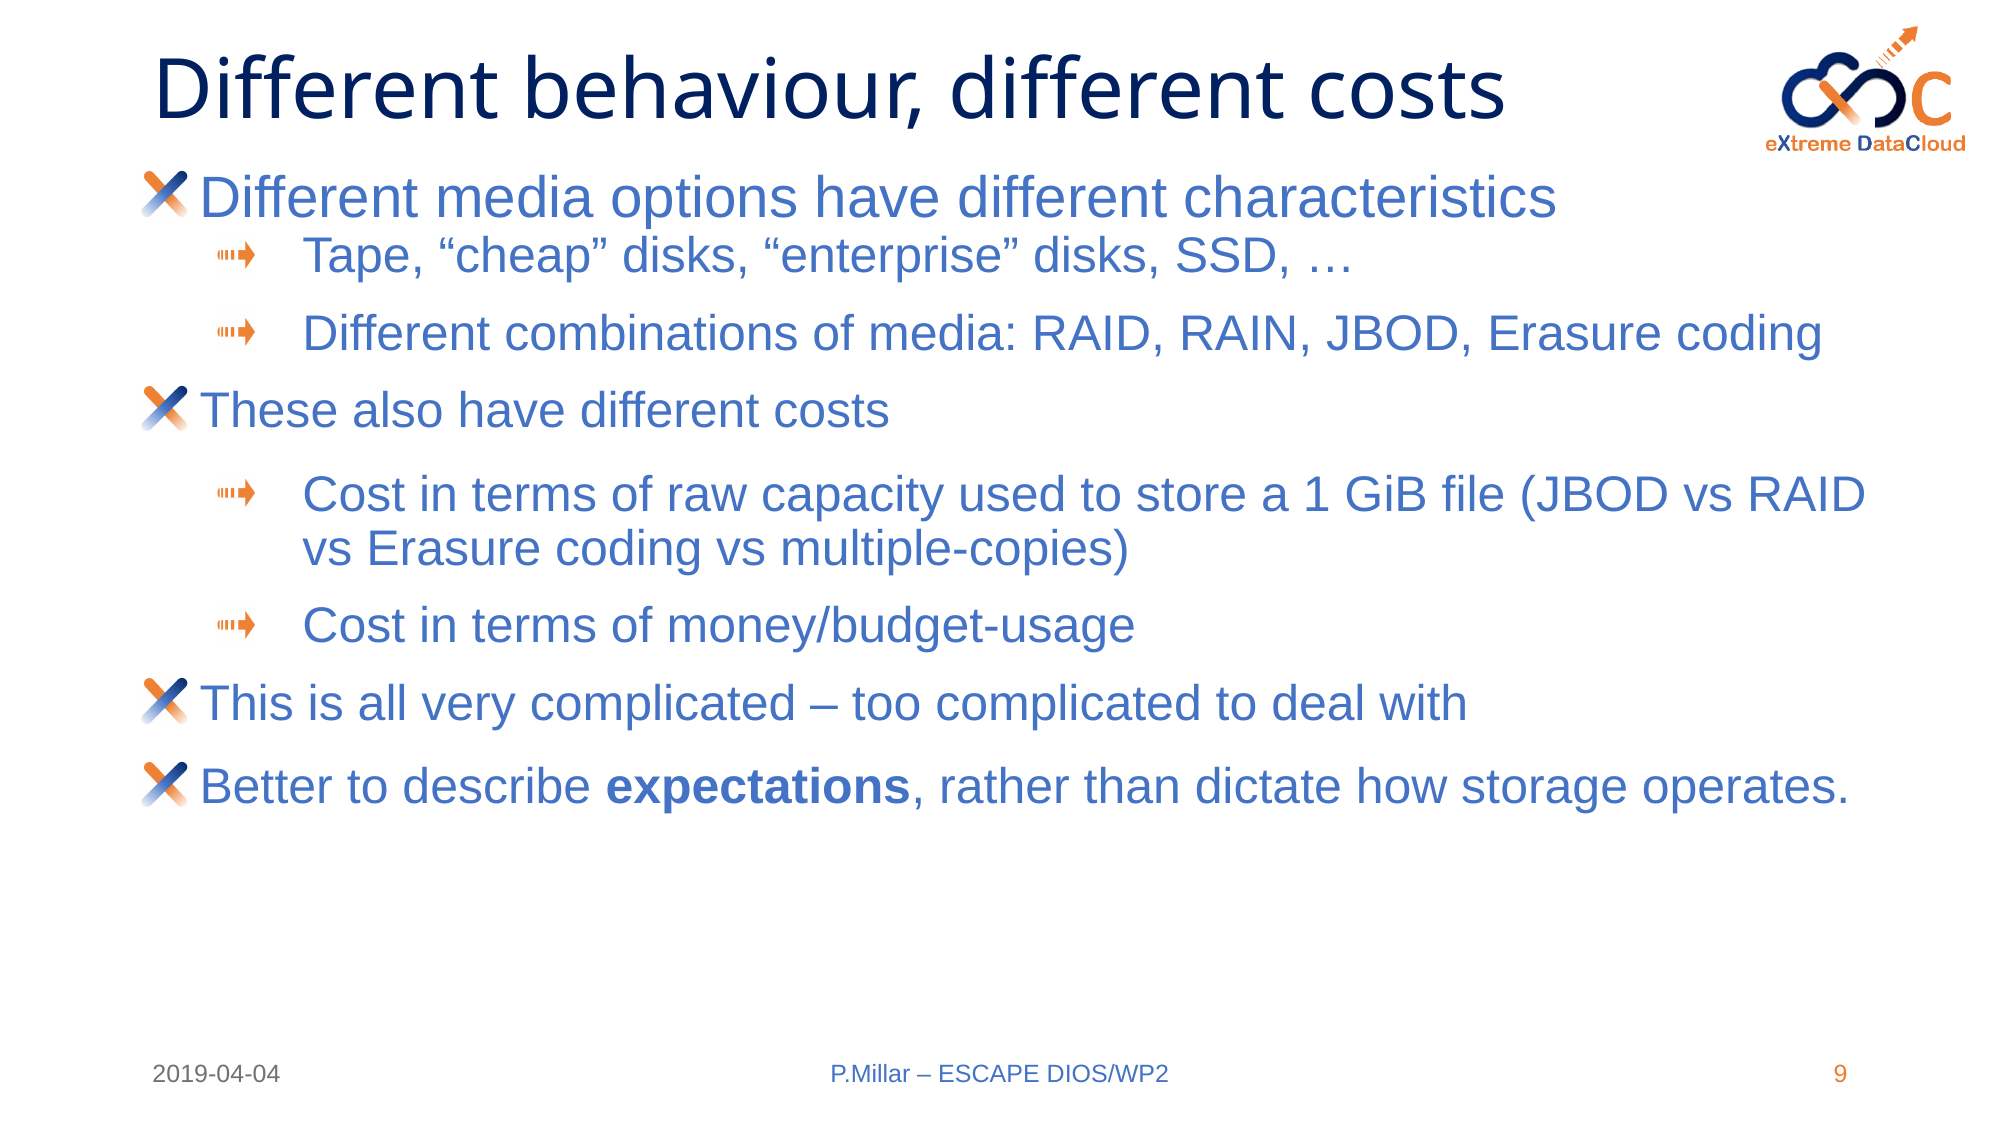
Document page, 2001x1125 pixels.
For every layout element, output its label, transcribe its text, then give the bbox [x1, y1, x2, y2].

picture [1777, 18, 1985, 170]
footer P.Millar – ESCAPE DIOS/WP2 [662, 1042, 1338, 1103]
slide_number <number> [1412, 1042, 1863, 1103]
list Different media options have different characteristics Tape, “cheap” disks, “enterprise” disks, SSD, … Different combinations of media: RAID, RAIN, JBOD, Erasure coding These also have different costs Cost in terms of raw capacity used to store a 1 GiB file (JBOD vs RAID vs Erasure coding vs multiple-copies) Cost in terms of money/budget-usage This is all very complicated – too complicated to deal with Better to describe expectations, rather than dictate how storage operates. [126, 151, 1905, 1017]
title Different behaviour, different costs [137, 18, 1777, 151]
slide_number 2019-04-04 [137, 1042, 588, 1103]
